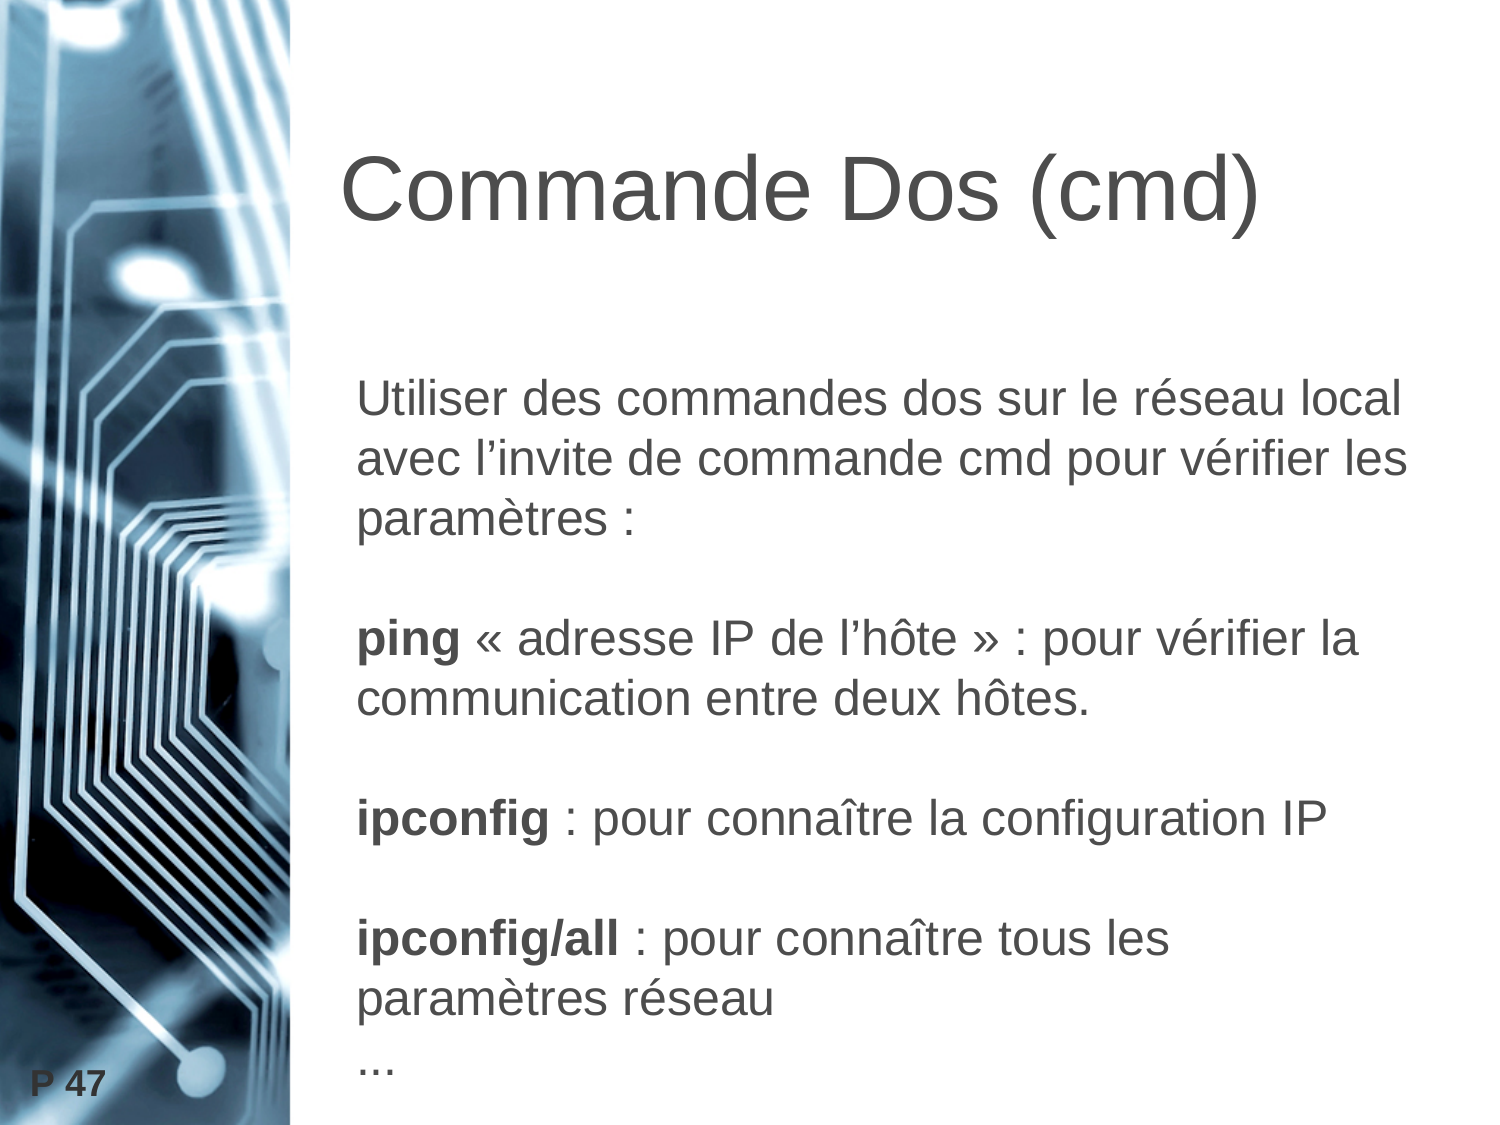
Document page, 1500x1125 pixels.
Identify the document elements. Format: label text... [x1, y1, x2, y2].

text_box [311, 353, 1410, 525]
text_box Utiliser des commandes dos sur le réseau local avec l’invite de commande cmd pour vérifier les paramètres : ping « adresse IP de l’hôte » : pour vérifier la communication entre deux hôtes. ipconfig : pour connaître la configuration IP ipconfig/all : pour connaître tous les paramètres réseau ... [341, 358, 1433, 1125]
title Commande Dos (cmd) [324, 125, 1463, 243]
picture [0, 0, 1500, 1125]
